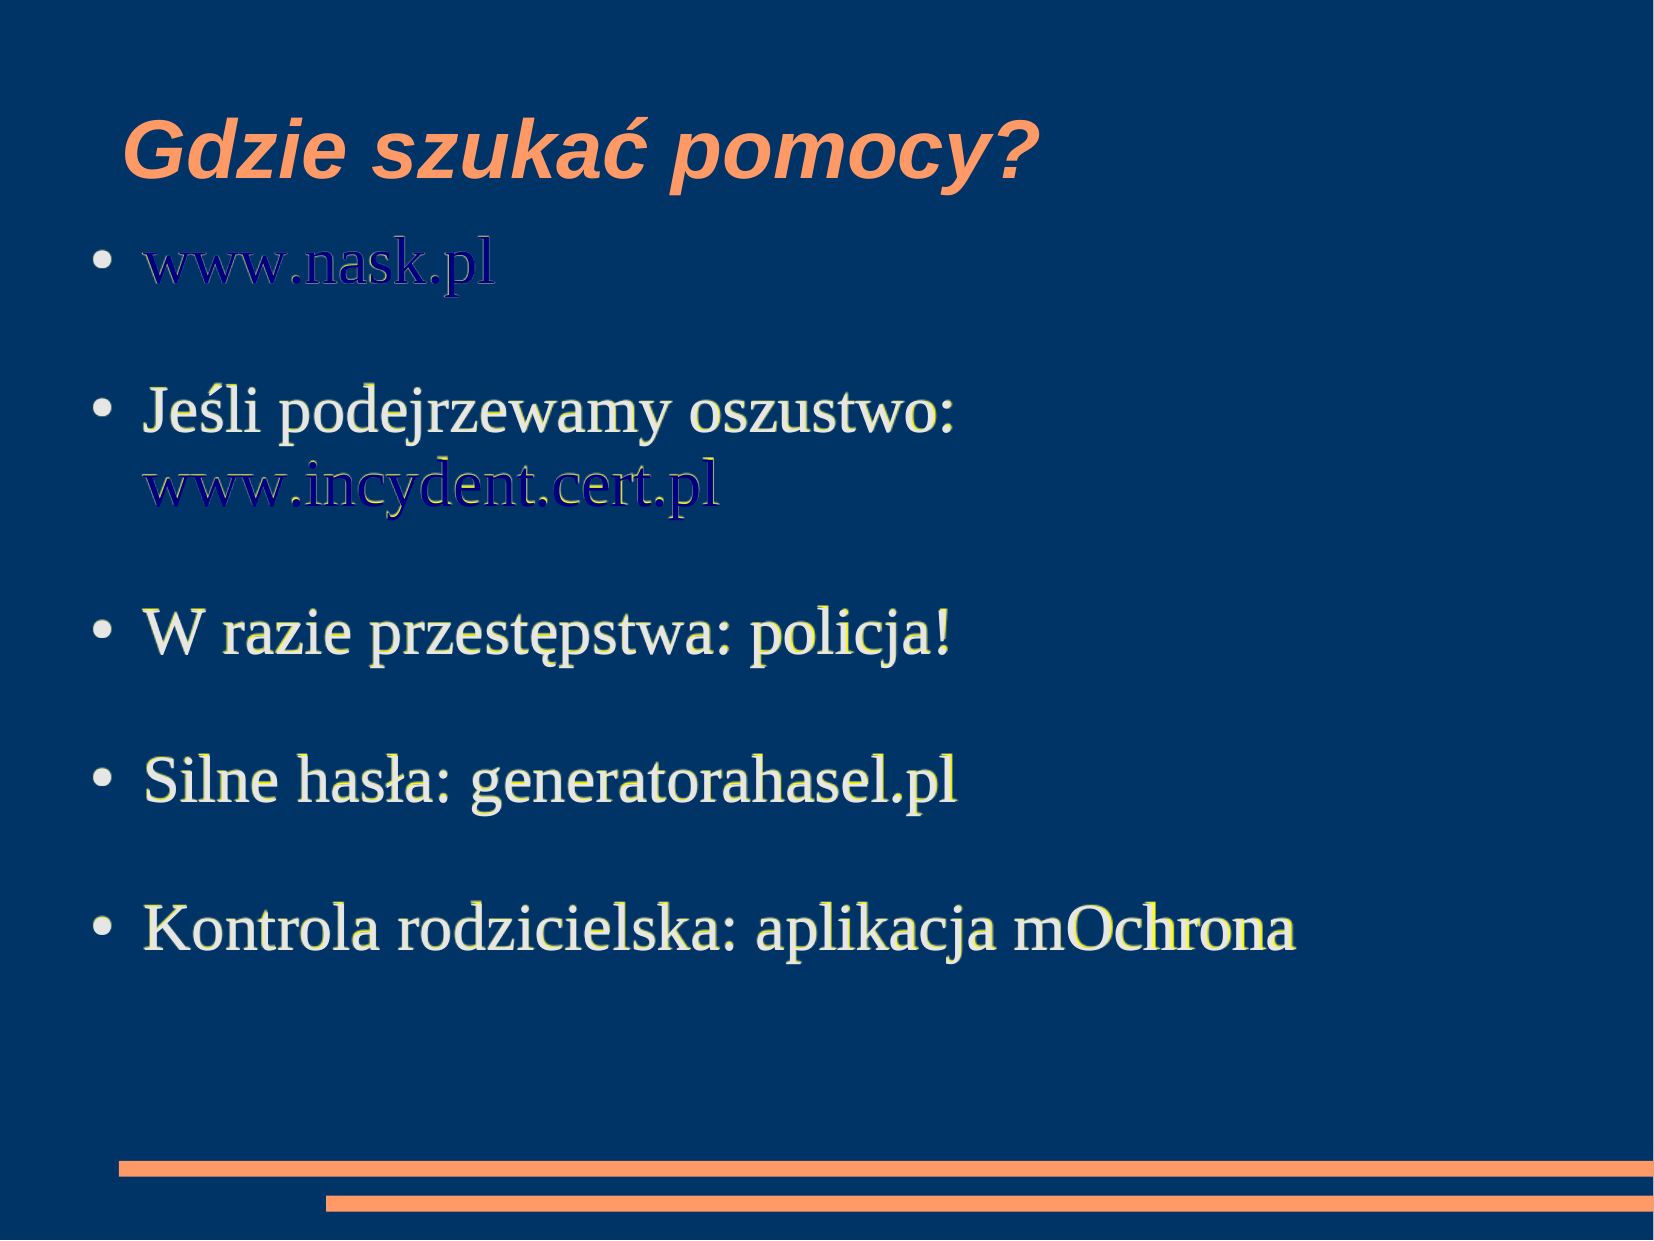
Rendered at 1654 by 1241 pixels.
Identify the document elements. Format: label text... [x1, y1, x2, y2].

list www.nask.pl Jeśli podejrzewamy oszustwo: www.incydent.cert.pl W razie przestępstwa: policja! Silne hasła: generatorahasel.pl Kontrola rodzicielska: aplikacja mOchrona [72, 224, 1512, 1035]
title Gdzie szukać pomocy? [121, 46, 1534, 254]
